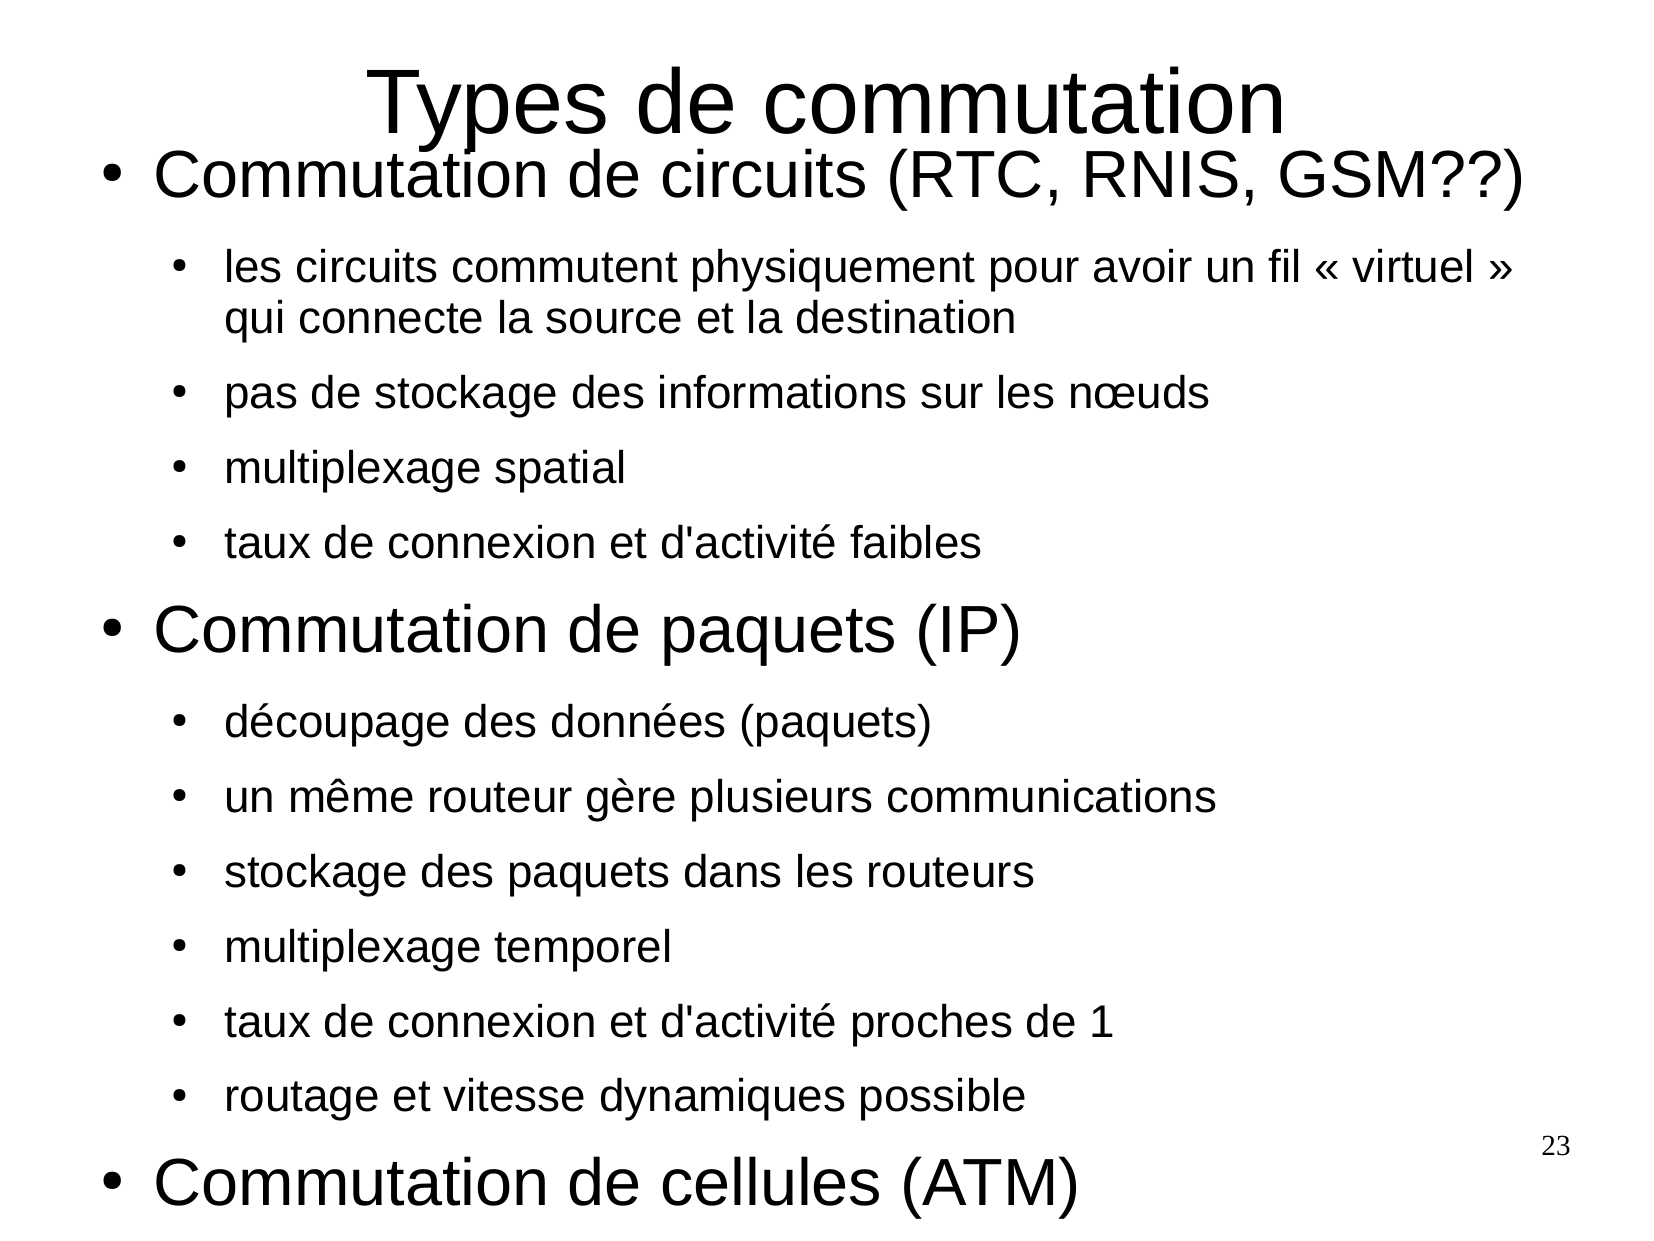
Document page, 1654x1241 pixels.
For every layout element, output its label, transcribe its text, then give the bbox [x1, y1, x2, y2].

list Commutation de circuits (RTC, RNIS, GSM??) les circuits commutent physiquement pour avoir un fil « virtuel » qui connecte la source et la destination pas de stockage des informations sur les nœuds multiplexage spatial taux de connexion et d'activité faibles Commutation de paquets (IP) découpage des données (paquets) un même routeur gère plusieurs communications stockage des paquets dans les routeurs multiplexage temporel taux de connexion et d'activité proches de 1 routage et vitesse dynamiques possible Commutation de cellules (ATM) [82, 136, 1571, 1224]
title Types de commutation [82, 49, 1571, 136]
